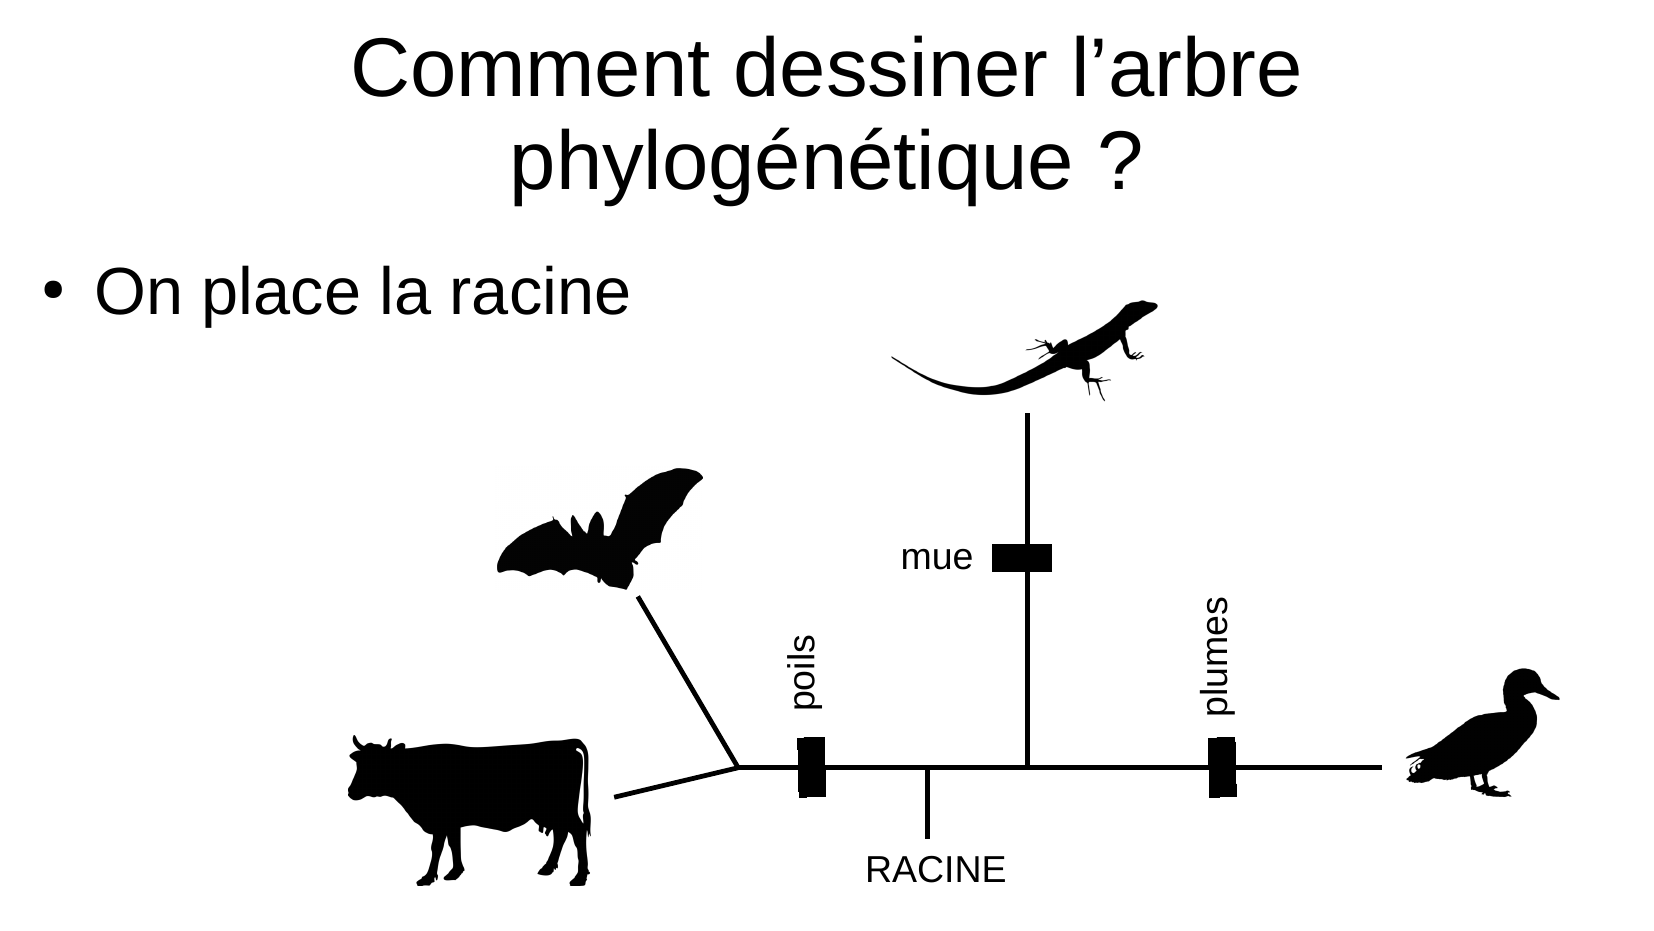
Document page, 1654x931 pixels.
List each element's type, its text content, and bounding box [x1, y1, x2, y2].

text_box poils [772, 620, 830, 727]
picture [1405, 668, 1560, 798]
picture [495, 579, 703, 591]
text_box plumes [1185, 582, 1285, 733]
picture [348, 735, 591, 886]
text_box RACINE [850, 840, 1040, 898]
text_box [797, 737, 826, 798]
title Comment dessiner l’arbre phylogénétique ? [82, 21, 1571, 208]
list On place la racine [23, 253, 827, 579]
text_box [1208, 737, 1237, 798]
text_box mue [885, 527, 989, 585]
text_box [992, 544, 1052, 572]
picture [891, 300, 1158, 402]
